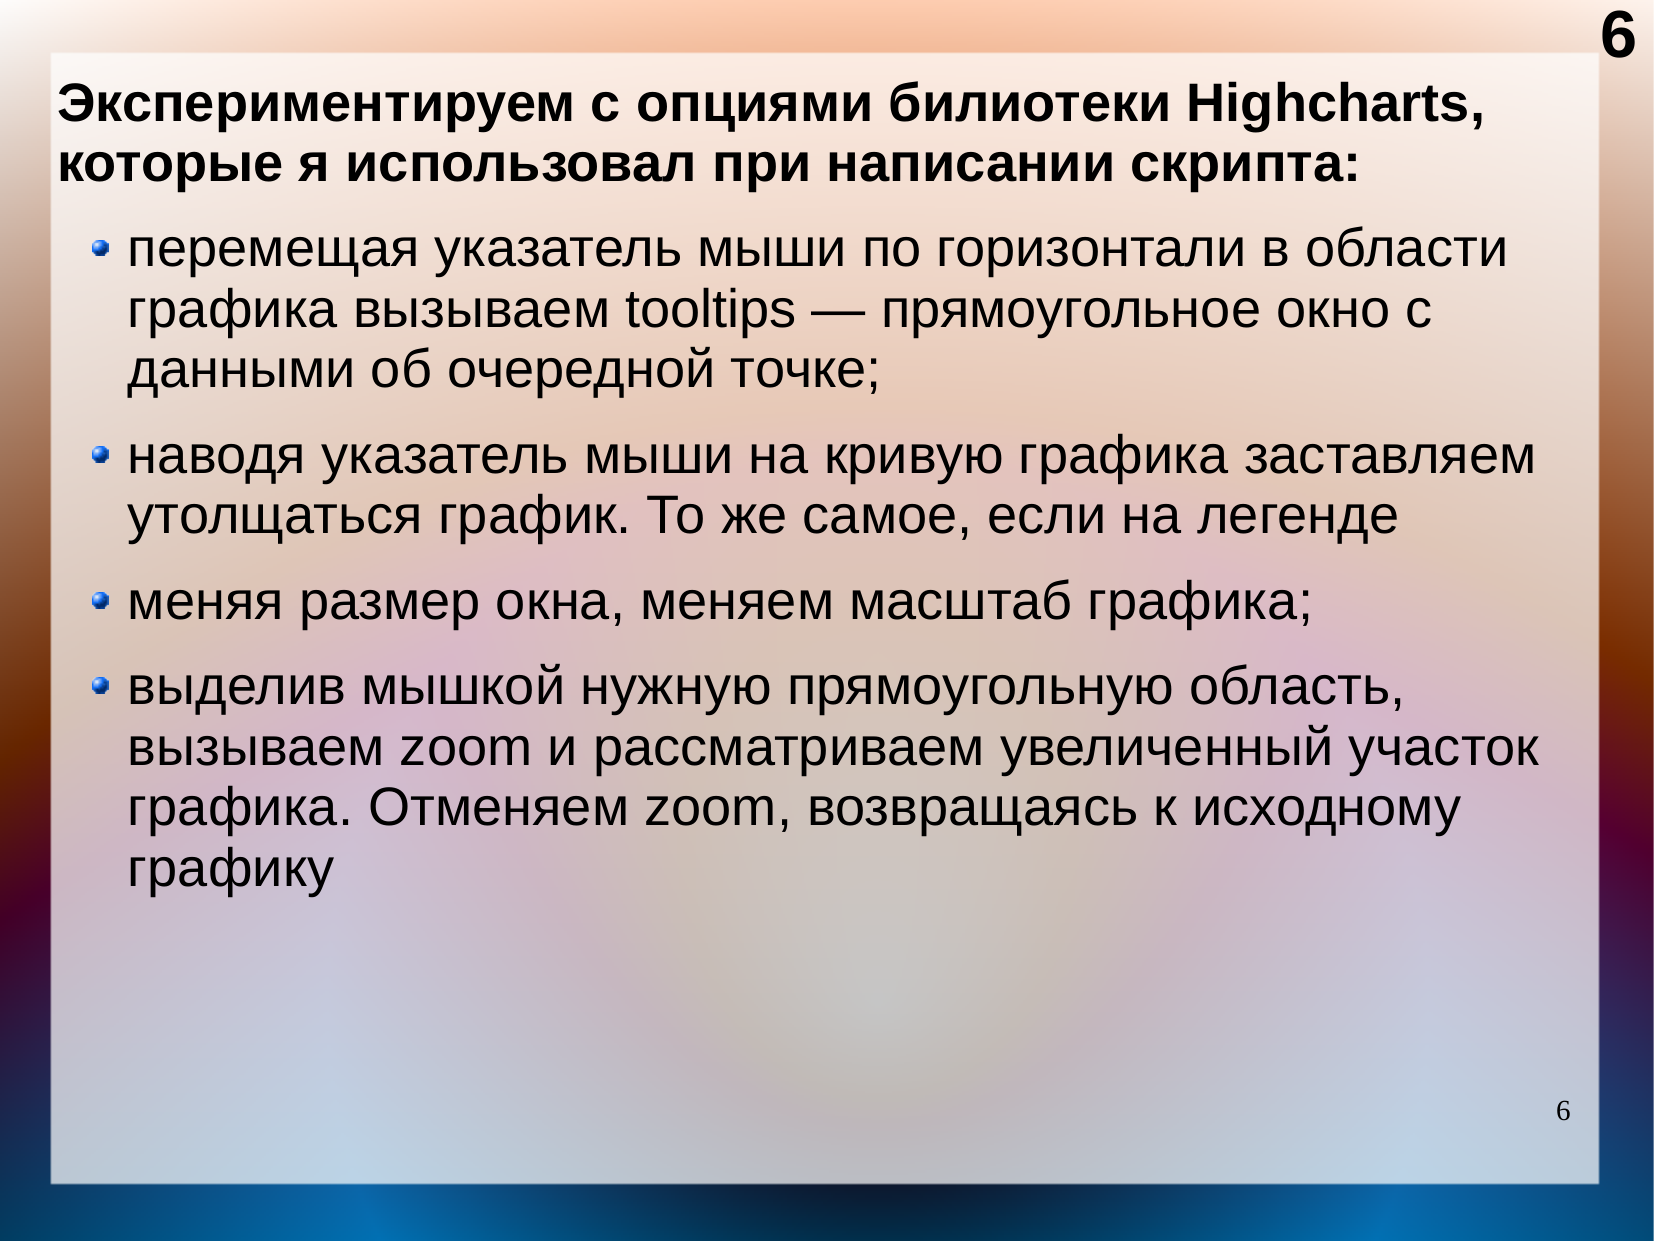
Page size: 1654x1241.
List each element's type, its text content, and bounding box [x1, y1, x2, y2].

picture [0, 0, 1654, 1241]
text_box <номер> Экспериментируем с опциями билиотеки Highcharts, которые я использовал при написании скрипта: перемещая указатель мыши по горизонтали в области графика вызываем tooltips — прямоугольное окно с данными об очередной точке; наводя указатель мыши на кривую графика заставляем утолщаться график. То же самое, если на легенде меняя размер окна, меняем масштаб графика; выделив мышкой нужную прямоугольную область, вызываем zoom и рассматриваем увеличенный участок графика. Отменяем zoom, возвращаясь к исходному графику [42, 0, 1653, 1059]
